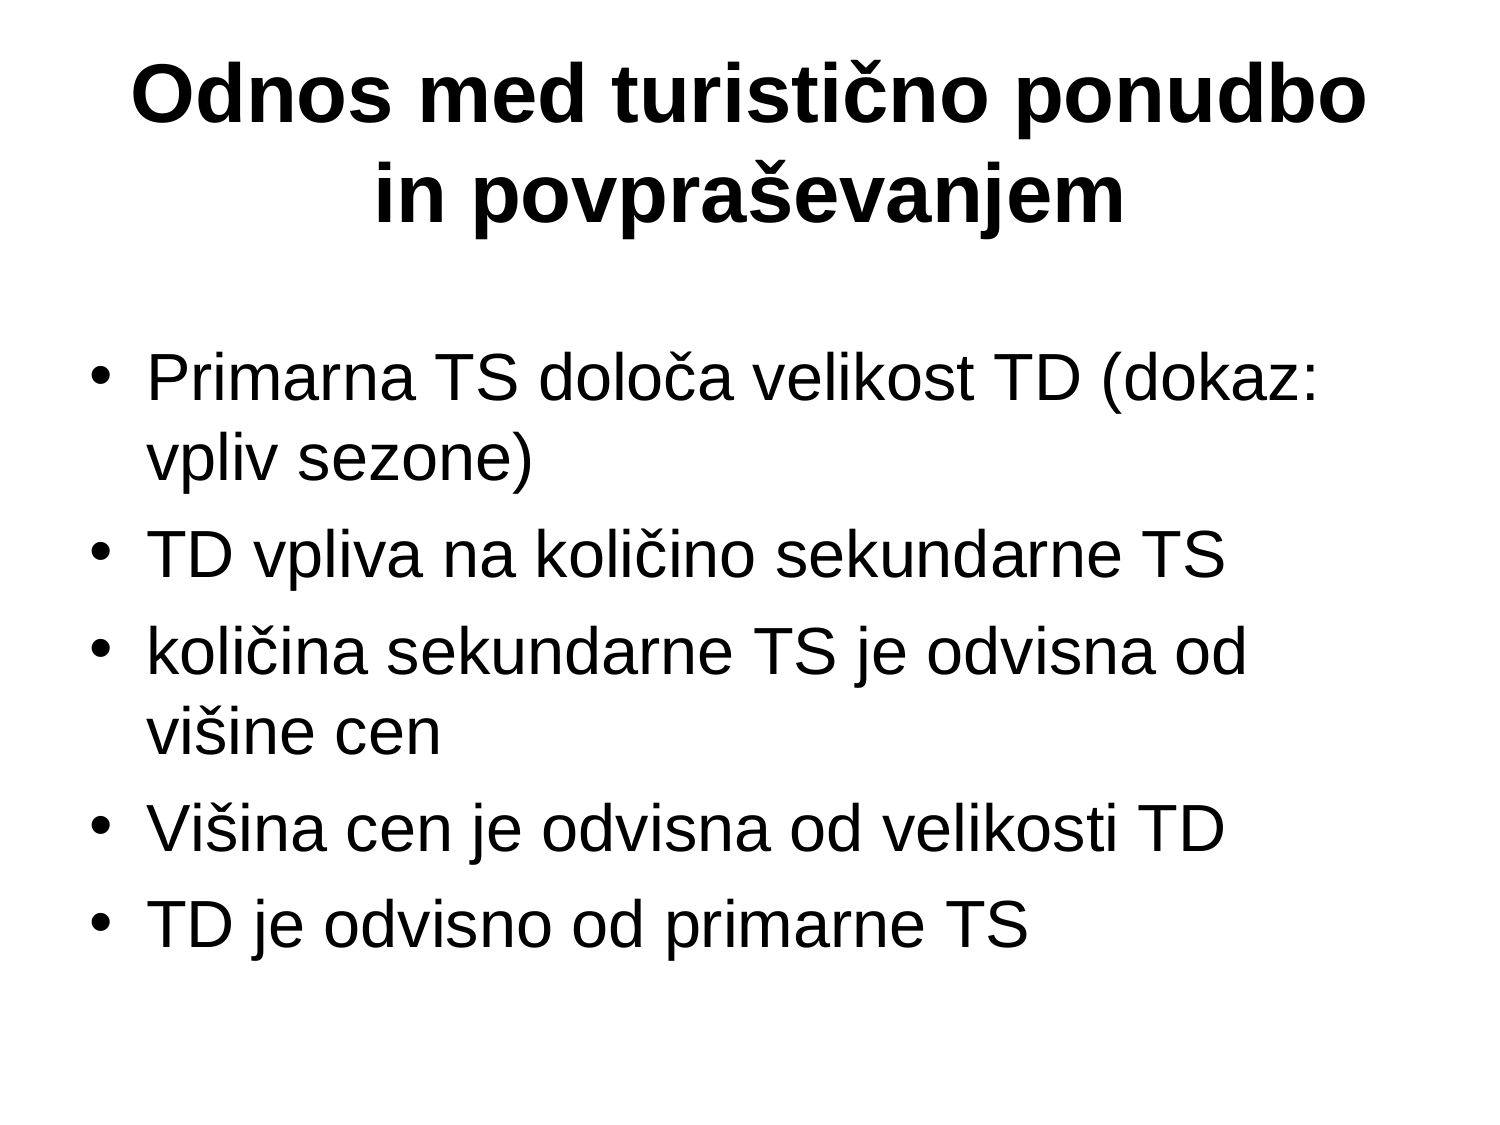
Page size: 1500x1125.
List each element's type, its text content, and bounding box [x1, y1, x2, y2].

title Odnos med turistično ponudbo in povpraševanjem [75, 31, 1426, 247]
list Primarna TS določa velikost TD (dokaz: vpliv sezone) TD vpliva na količino sekundarne TS količina sekundarne TS je odvisna od višine cen Višina cen je odvisna od velikosti TD TD je odvisno od primarne TS [75, 326, 1426, 1083]
